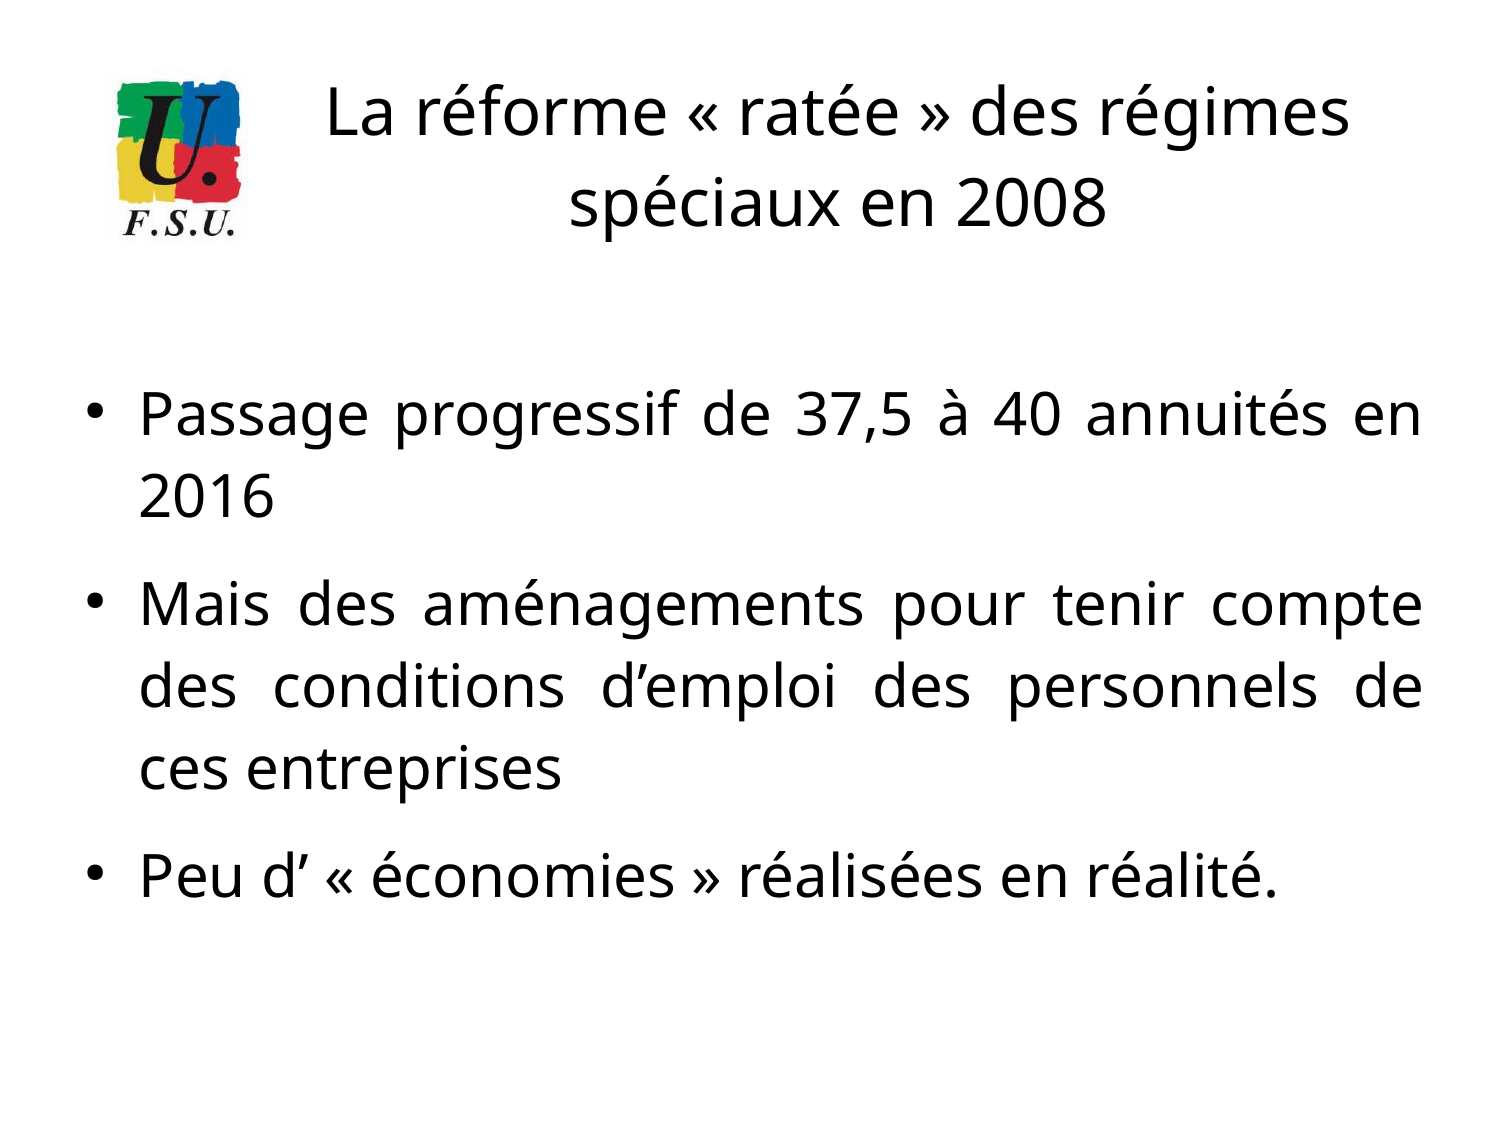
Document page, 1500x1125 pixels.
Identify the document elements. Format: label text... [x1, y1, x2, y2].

title La réforme « ratée » des régimes spéciaux en 2008 [259, 47, 1418, 263]
list Passage progressif de 37,5 à 40 annuités en 2016 Mais des aménagements pour tenir compte des conditions d’emploi des personnels de ces entreprises Peu d’ « économies » réalisées en réalité. [75, 263, 1425, 916]
picture [106, 70, 250, 242]
